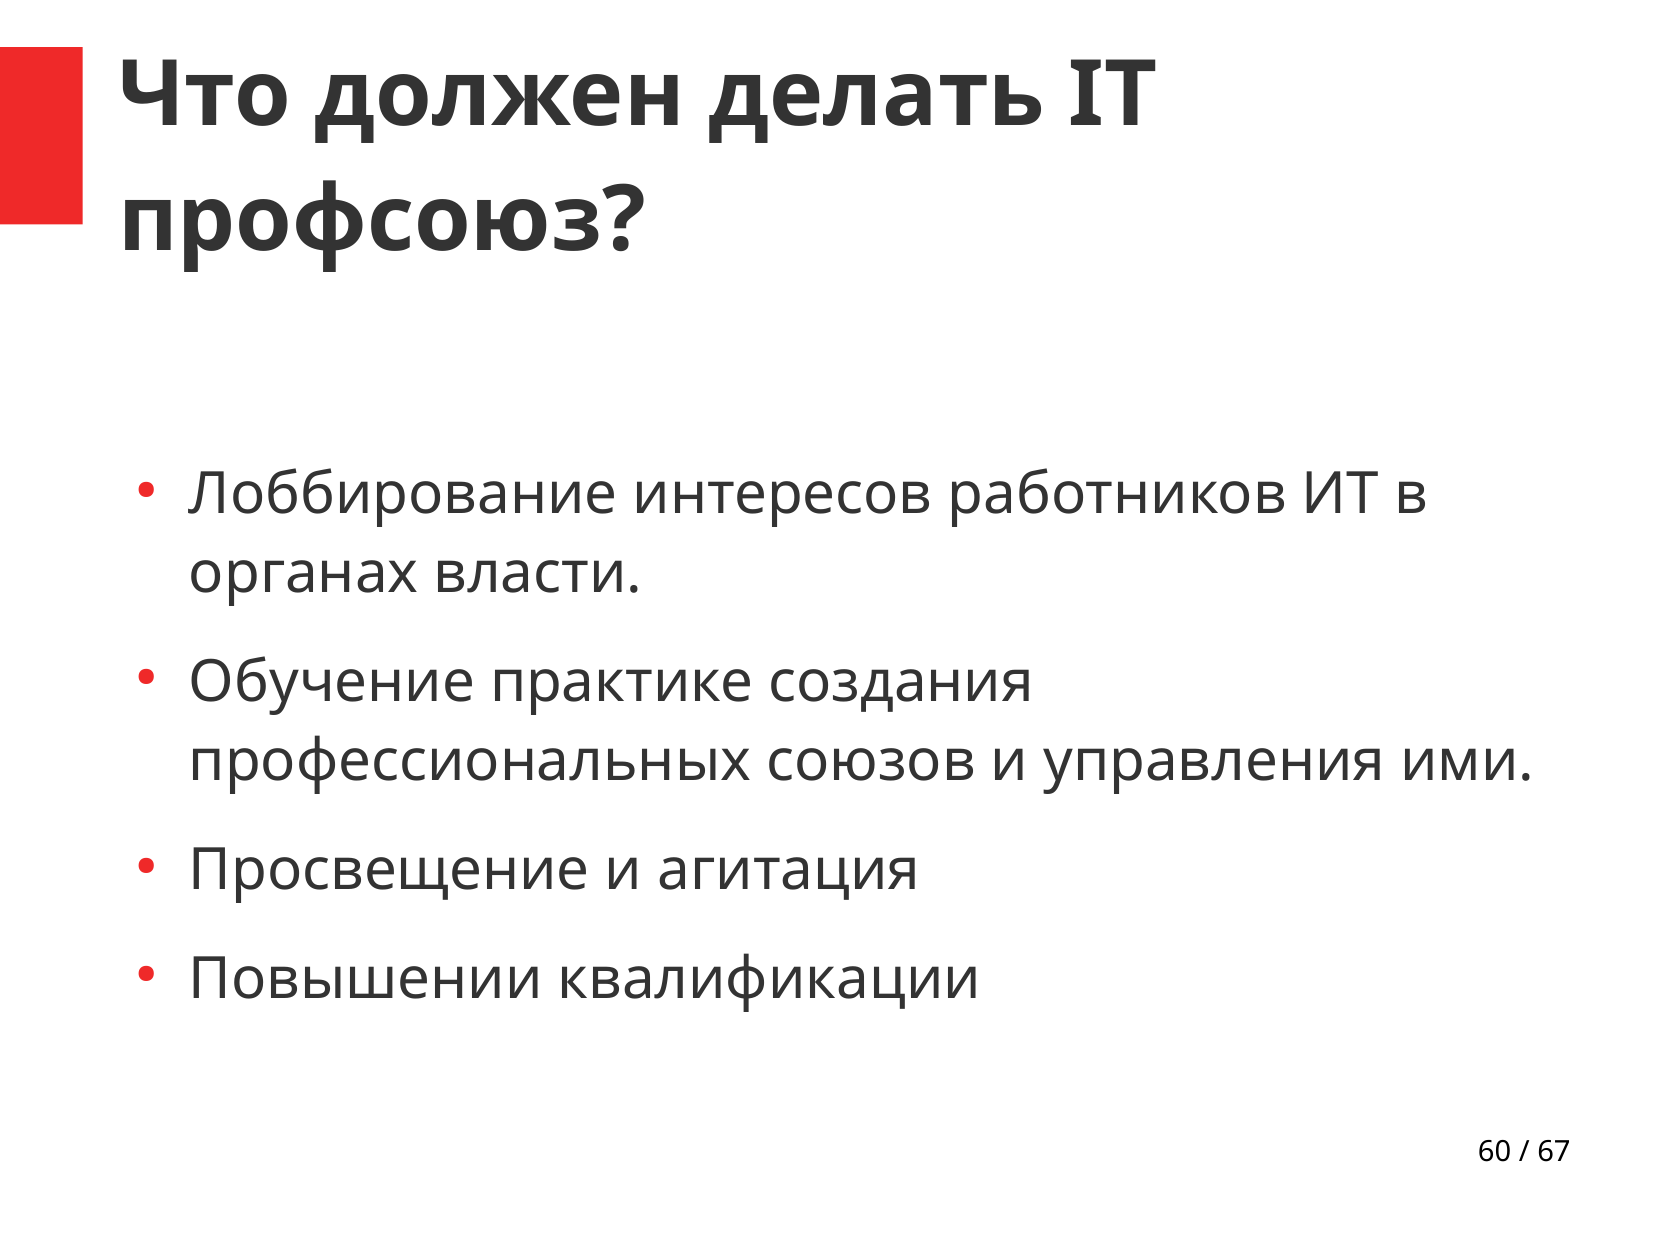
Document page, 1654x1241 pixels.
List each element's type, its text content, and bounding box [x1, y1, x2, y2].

list Лоббирование интересов работников ИТ в органах власти. Обучение практике создания профессиональных союзов и управления ими. Просвещение и агитация Повышении квалификации [118, 342, 1536, 1062]
title Что должен делать IT профсоюз? [118, 45, 1571, 260]
